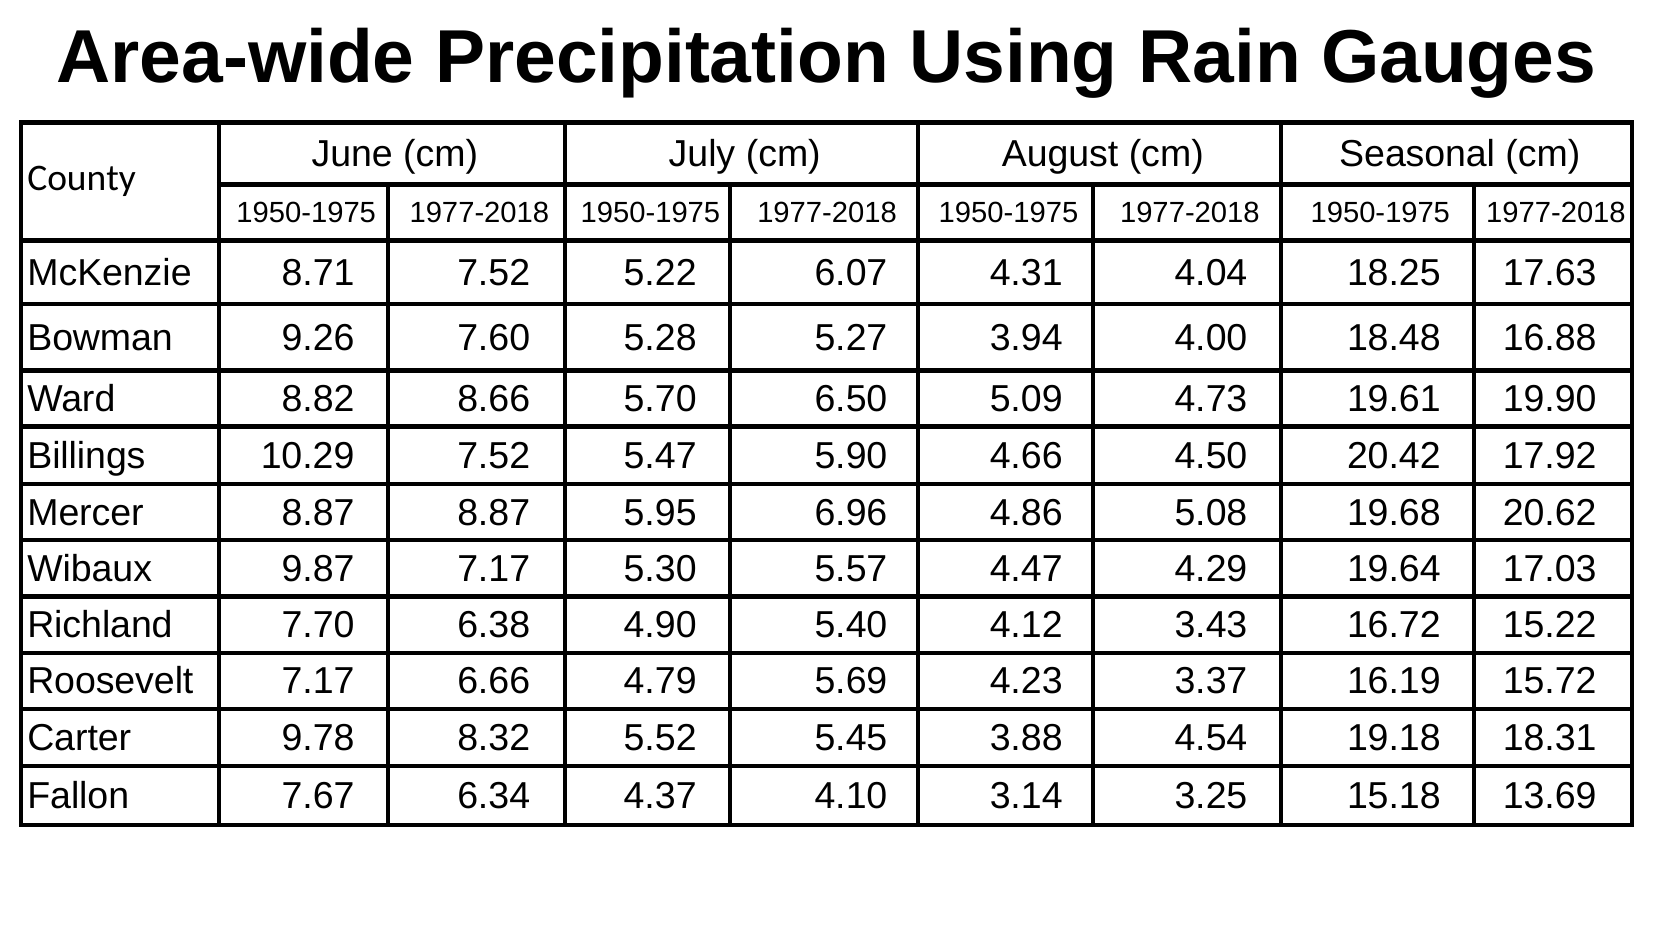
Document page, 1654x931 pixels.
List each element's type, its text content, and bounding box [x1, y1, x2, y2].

table_cell 4.90 [567, 599, 728, 651]
table_cell 5.57 [732, 542, 916, 594]
table_cell Roosevelt [23, 655, 217, 707]
table_cell 17.92 [1476, 429, 1630, 482]
table_cell 8.71 [221, 243, 386, 302]
table_cell 16.88 [1476, 306, 1630, 368]
table_cell 15.18 [1283, 768, 1472, 823]
table_cell 5.08 [1095, 486, 1279, 538]
table_cell 9.26 [221, 306, 386, 368]
table_cell 6.38 [390, 599, 563, 651]
table_header Seasonal (cm) [1283, 125, 1630, 182]
table_cell 7.52 [390, 429, 563, 482]
table_cell 4.50 [1095, 429, 1279, 482]
table_cell 4.37 [567, 768, 728, 823]
table_cell 5.95 [567, 486, 728, 538]
table_cell 3.25 [1095, 768, 1279, 823]
table_cell 1950-1975 [567, 187, 728, 238]
table_cell 1950-1975 [920, 187, 1091, 238]
title Area-wide Precipitation Using Rain Gauges [0, 5, 1654, 111]
table_cell 5.09 [920, 373, 1091, 424]
table_cell 4.23 [920, 655, 1091, 707]
table_header July (cm) [567, 125, 916, 182]
table_cell 9.87 [221, 542, 386, 594]
table_cell 5.27 [732, 306, 916, 368]
table_cell 5.40 [732, 599, 916, 651]
table_cell Richland [23, 599, 217, 651]
table_cell 4.29 [1095, 542, 1279, 594]
table_cell 1977-2018 [390, 187, 563, 238]
table_cell 15.22 [1476, 599, 1630, 651]
table_cell 16.72 [1283, 599, 1472, 651]
table_cell 20.42 [1283, 429, 1472, 482]
table_cell 4.54 [1095, 711, 1279, 764]
table_cell 19.68 [1283, 486, 1472, 538]
table_cell 5.69 [732, 655, 916, 707]
table_cell 3.14 [920, 768, 1091, 823]
table_cell 6.07 [732, 243, 916, 302]
table_cell 19.64 [1283, 542, 1472, 594]
table_cell 16.19 [1283, 655, 1472, 707]
table_cell 6.66 [390, 655, 563, 707]
table_cell 18.25 [1283, 243, 1472, 302]
table_cell 3.88 [920, 711, 1091, 764]
table_cell 13.69 [1476, 768, 1630, 823]
table_cell 17.03 [1476, 542, 1630, 594]
table_cell Mercer [23, 486, 217, 538]
table_cell 7.52 [390, 243, 563, 302]
table_cell 4.04 [1095, 243, 1279, 302]
table_cell 3.43 [1095, 599, 1279, 651]
table_cell 8.82 [221, 373, 386, 424]
table_cell 7.17 [390, 542, 563, 594]
table_cell 1977-2018 [732, 187, 916, 238]
table_cell 18.31 [1476, 711, 1630, 764]
table_cell 8.66 [390, 373, 563, 424]
table_cell Carter [23, 711, 217, 764]
table_cell 17.63 [1476, 243, 1630, 302]
table_cell 4.79 [567, 655, 728, 707]
table_cell 4.10 [732, 768, 916, 823]
table_cell Bowman [23, 306, 217, 368]
table_cell 5.45 [732, 711, 916, 764]
table_cell Billings [23, 429, 217, 482]
table_cell McKenzie [23, 243, 217, 302]
table_cell 15.72 [1476, 655, 1630, 707]
table_header August (cm) [920, 125, 1279, 182]
table_cell 9.78 [221, 711, 386, 764]
table_cell 8.87 [221, 486, 386, 538]
table_cell 18.48 [1283, 306, 1472, 368]
table_cell 19.18 [1283, 711, 1472, 764]
table_cell 5.30 [567, 542, 728, 594]
table_cell 5.90 [732, 429, 916, 482]
table_cell 20.62 [1476, 486, 1630, 538]
table_cell 19.61 [1283, 373, 1472, 424]
table_cell Wibaux [23, 542, 217, 594]
table_cell Ward [23, 373, 217, 424]
table_cell 1950-1975 [221, 187, 386, 238]
table_cell 5.47 [567, 429, 728, 482]
table_cell 5.28 [567, 306, 728, 368]
table_header County [23, 125, 217, 238]
table_header June (cm) [221, 125, 563, 182]
table_cell 4.86 [920, 486, 1091, 538]
table_cell 4.31 [920, 243, 1091, 302]
table_cell 7.67 [221, 768, 386, 823]
table_cell 4.47 [920, 542, 1091, 594]
table_cell 1977-2018 [1095, 187, 1279, 238]
table_cell 3.37 [1095, 655, 1279, 707]
table_cell 4.00 [1095, 306, 1279, 368]
table_cell 19.90 [1476, 373, 1630, 424]
table_cell Fallon [23, 768, 217, 823]
table_cell 5.70 [567, 373, 728, 424]
table_cell 4.66 [920, 429, 1091, 482]
table_cell 8.32 [390, 711, 563, 764]
table_cell 4.12 [920, 599, 1091, 651]
table_cell 7.17 [221, 655, 386, 707]
table_cell 6.96 [732, 486, 916, 538]
table_cell 4.73 [1095, 373, 1279, 424]
table_cell 8.87 [390, 486, 563, 538]
table_cell 3.94 [920, 306, 1091, 368]
table_cell 1977-2018 [1476, 187, 1630, 238]
table_cell 7.60 [390, 306, 563, 368]
table_cell 6.50 [732, 373, 916, 424]
table_cell 5.52 [567, 711, 728, 764]
table_cell 1950-1975 [1283, 187, 1472, 238]
table_cell 6.34 [390, 768, 563, 823]
table_cell 5.22 [567, 243, 728, 302]
table_cell 10.29 [221, 429, 386, 482]
table_cell 7.70 [221, 599, 386, 651]
